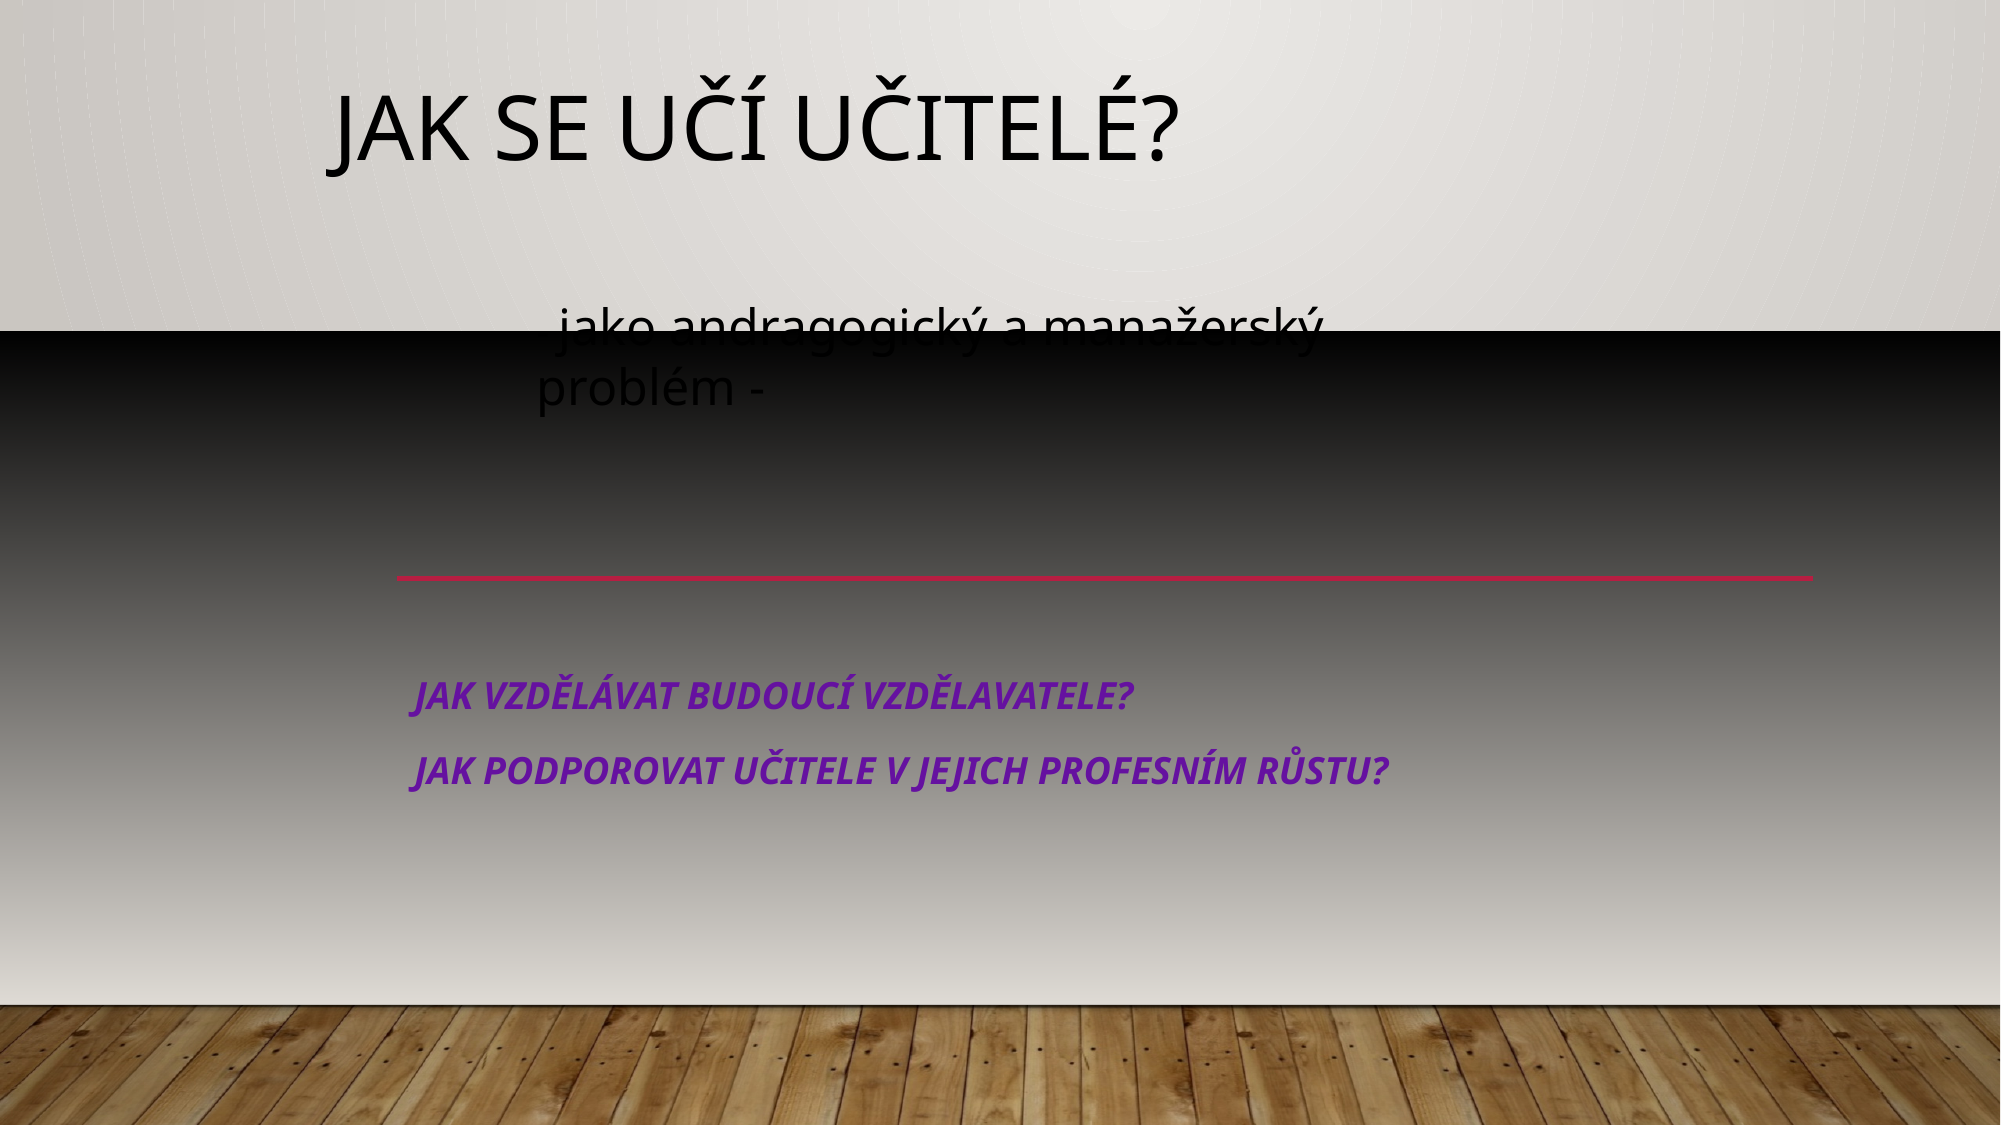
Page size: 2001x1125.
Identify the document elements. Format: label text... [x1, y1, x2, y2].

subtitle Jak vzdělávat budoucí vzdělavatele? Jak podporovat učitele v jejich profesním růstu? [399, 648, 1817, 809]
title Jak se učí učitelé? [318, 75, 1735, 288]
text_box - jako andragogický a manažerský problém - [521, 287, 1543, 364]
